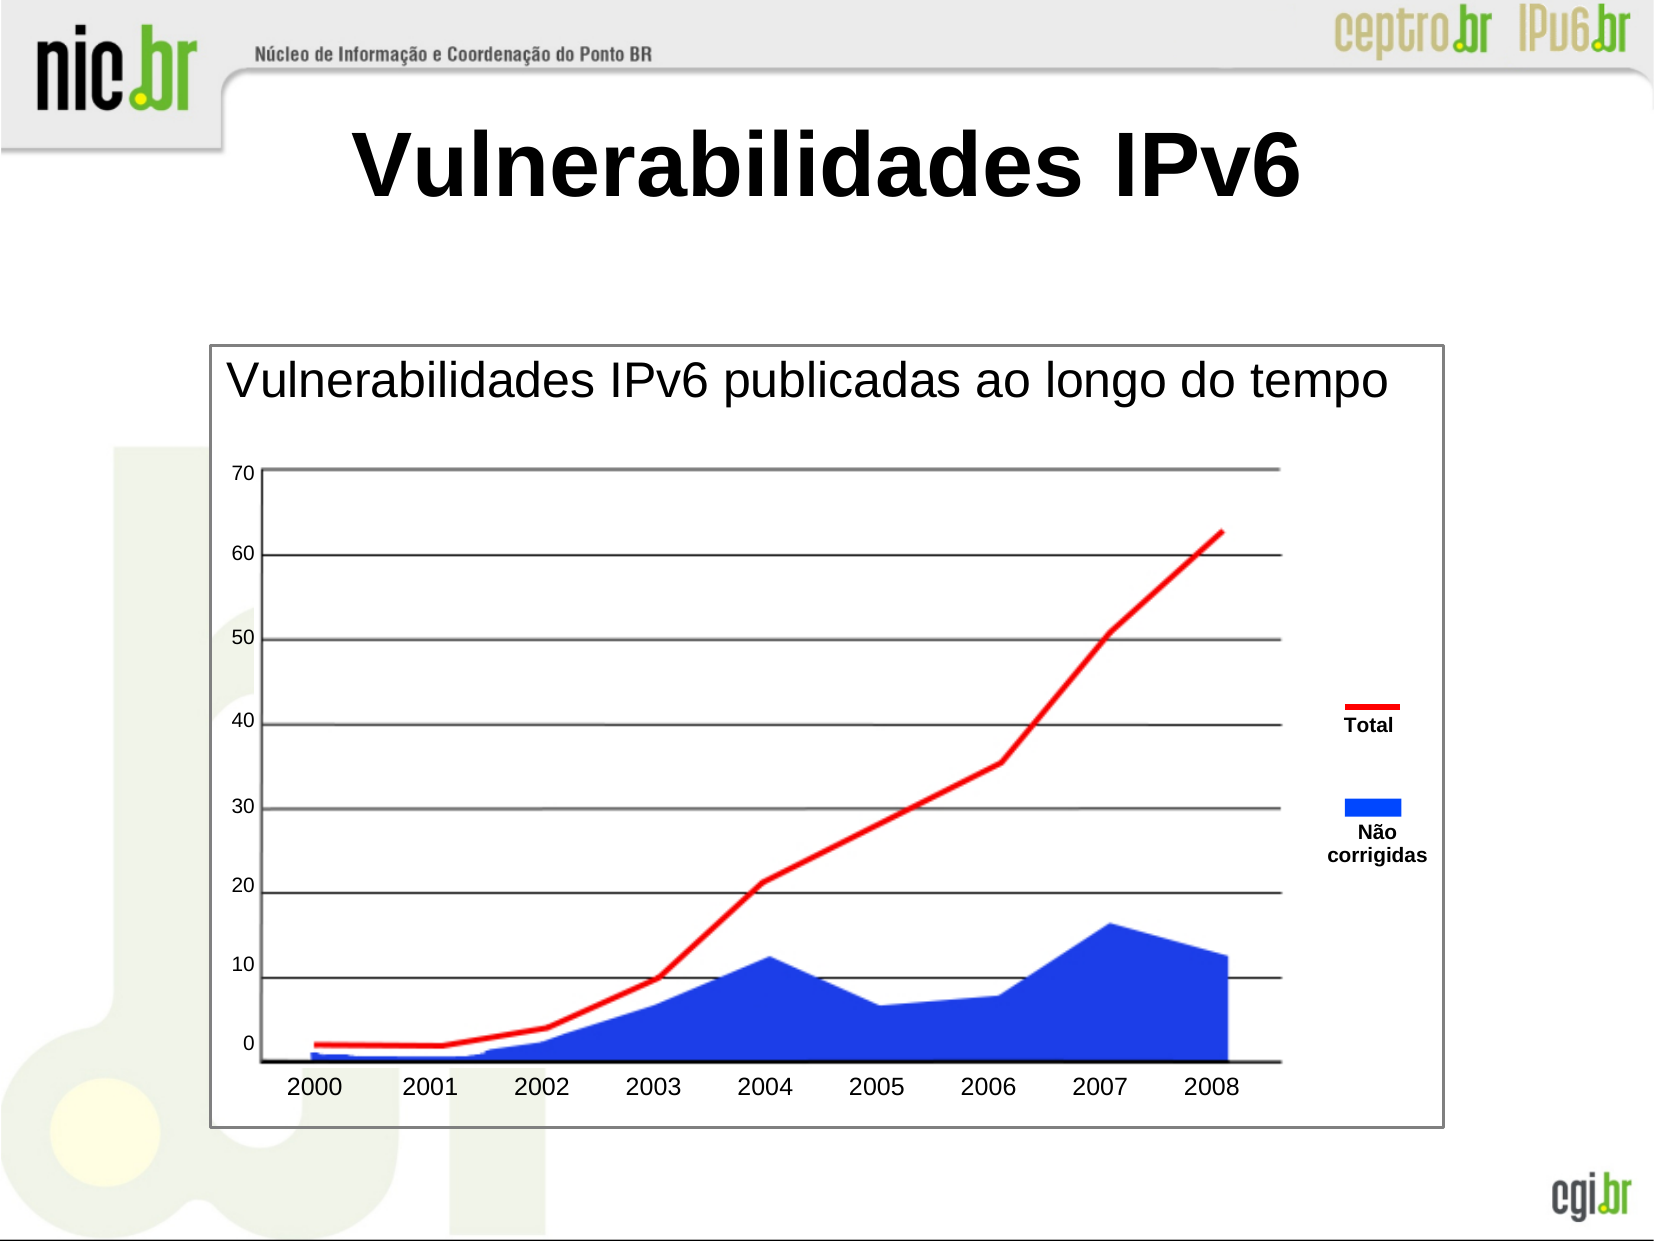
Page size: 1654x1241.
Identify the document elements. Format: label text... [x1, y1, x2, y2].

text_box 2000 2001 2002 2003 2004 2005 2006 2007 2008 [267, 1061, 1291, 1128]
text_box Vulnerabilidades IPv6 [103, 97, 1551, 215]
text_box 70 60 50 40 30 20 10 0 [183, 450, 274, 1077]
text_box Não corrigidas [1308, 809, 1447, 880]
text_box Vulnerabilidades IPv6 publicadas ao longo do tempo [207, 341, 1431, 421]
text_box [1344, 798, 1402, 809]
text_box Total [1324, 701, 1418, 750]
picture [0, 0, 1654, 1241]
